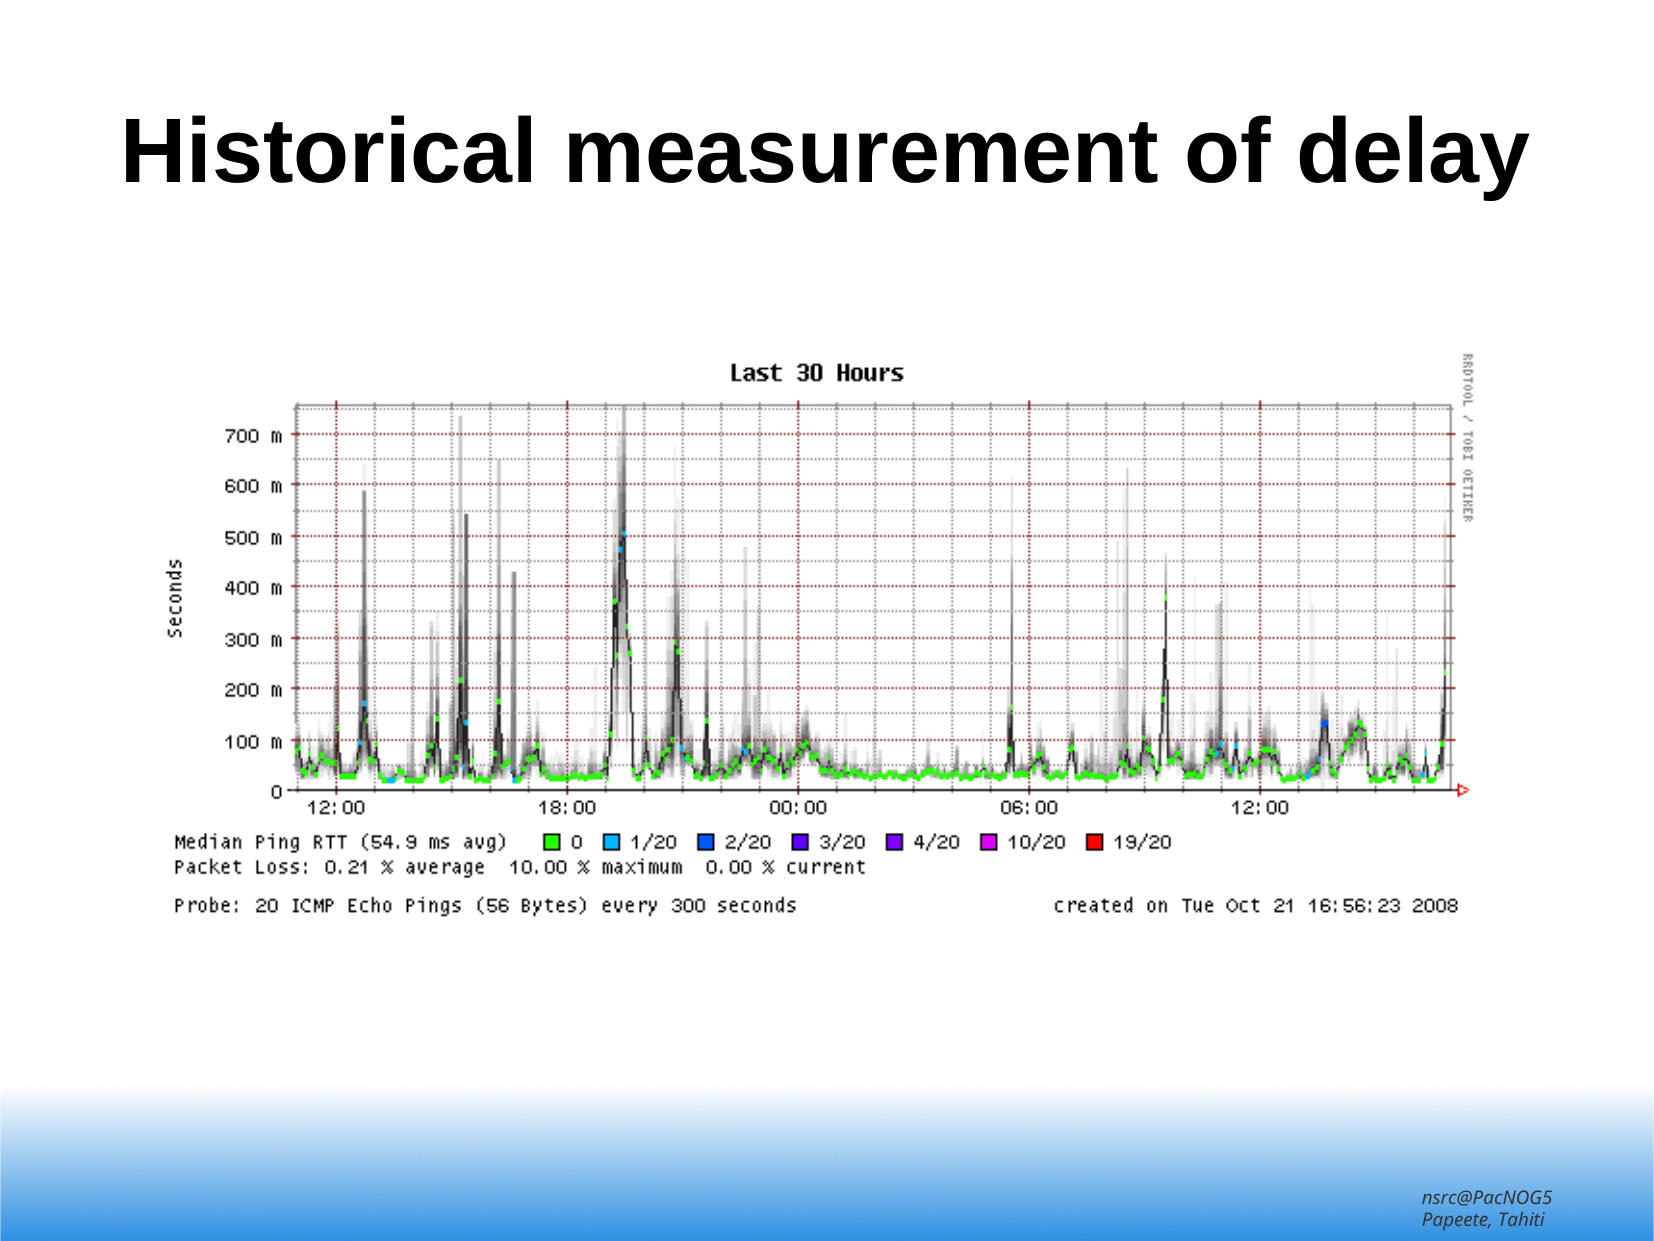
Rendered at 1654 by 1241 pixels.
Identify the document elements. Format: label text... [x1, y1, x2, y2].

title Historical measurement of delay [82, 45, 1571, 260]
picture [0, 1083, 1654, 1241]
picture [151, 345, 1481, 932]
